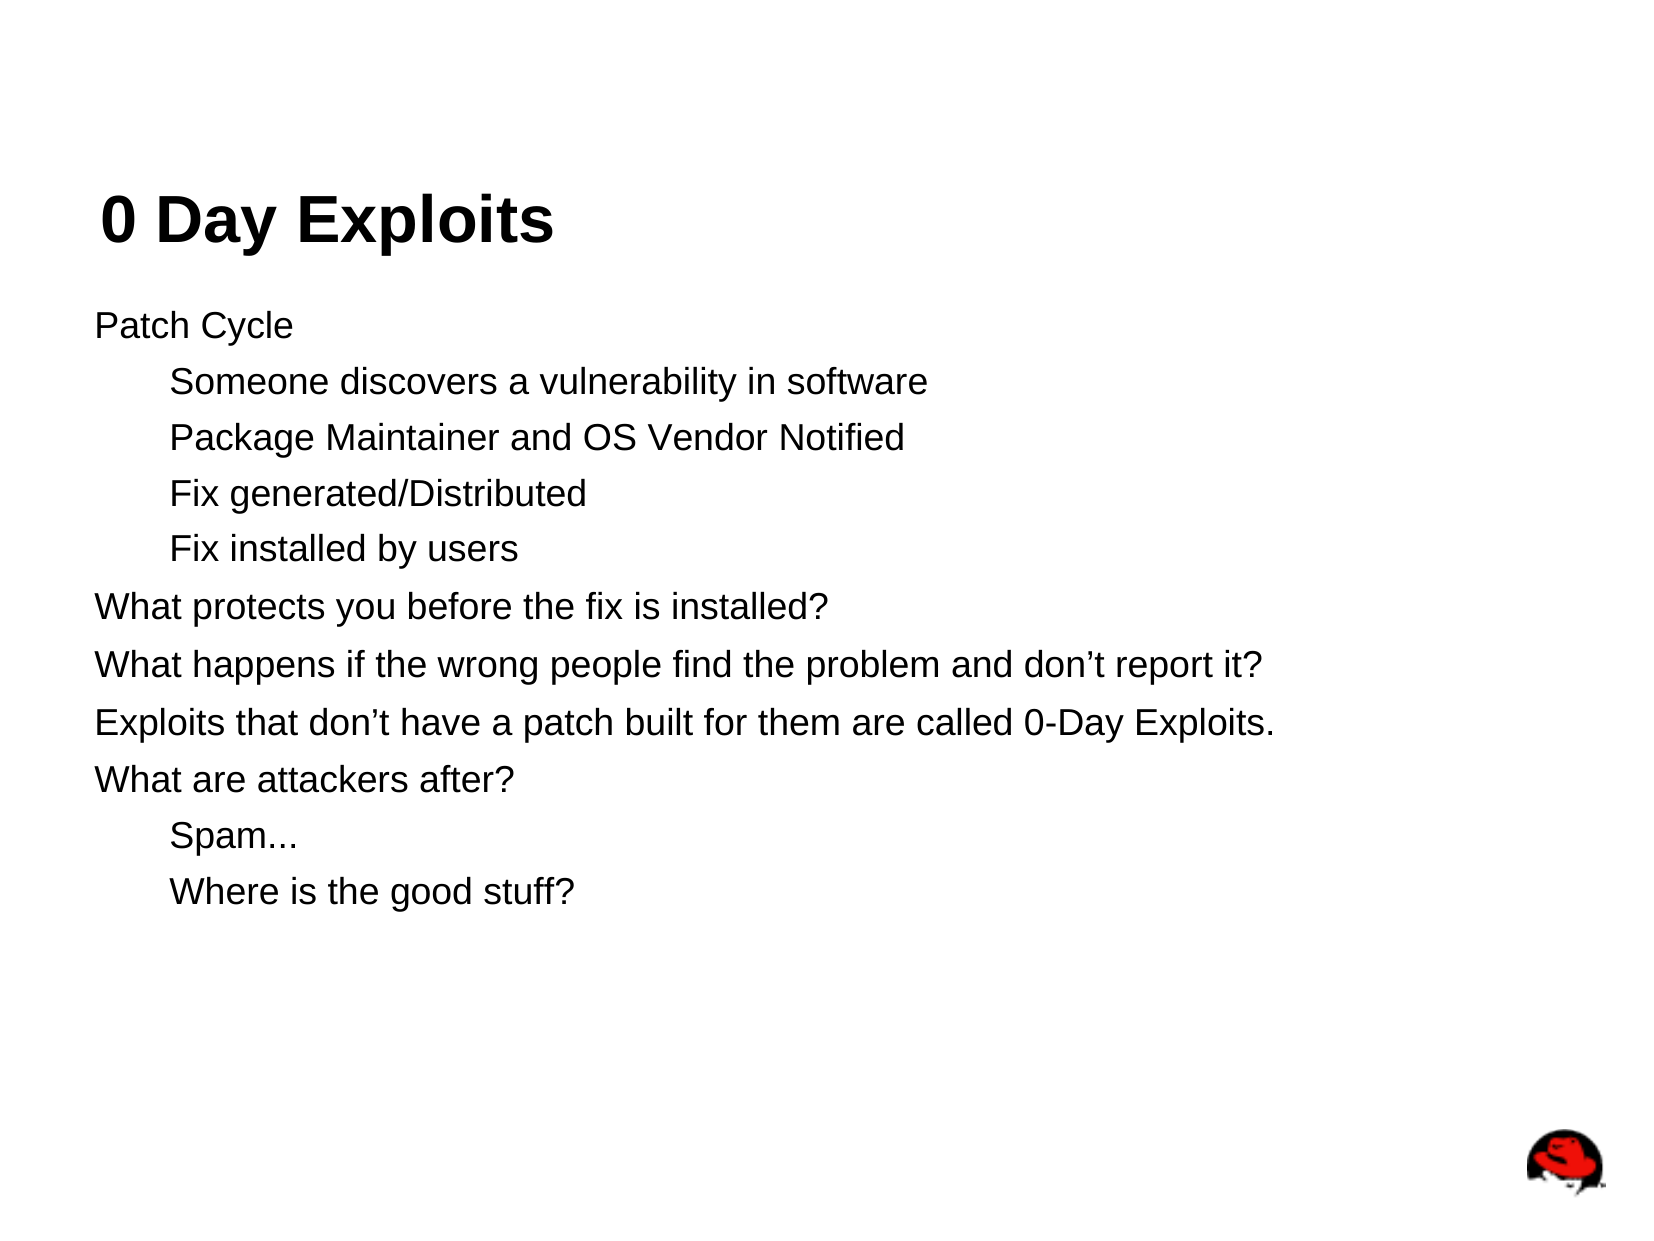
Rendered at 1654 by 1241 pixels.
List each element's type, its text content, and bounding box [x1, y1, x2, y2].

picture [1527, 1129, 1606, 1207]
list Patch Cycle Someone discovers a vulnerability in software Package Maintainer and OS Vendor Notified Fix generated/Distributed Fix installed by users What protects you before the fix is installed? What happens if the wrong people find the problem and don’t report it? Exploits that don’t have a patch built for them are called 0-Day Exploits. What are attackers after? Spam... Where is the good stuff? [94, 304, 1500, 1174]
title 0 Day Exploits [100, 164, 1506, 275]
